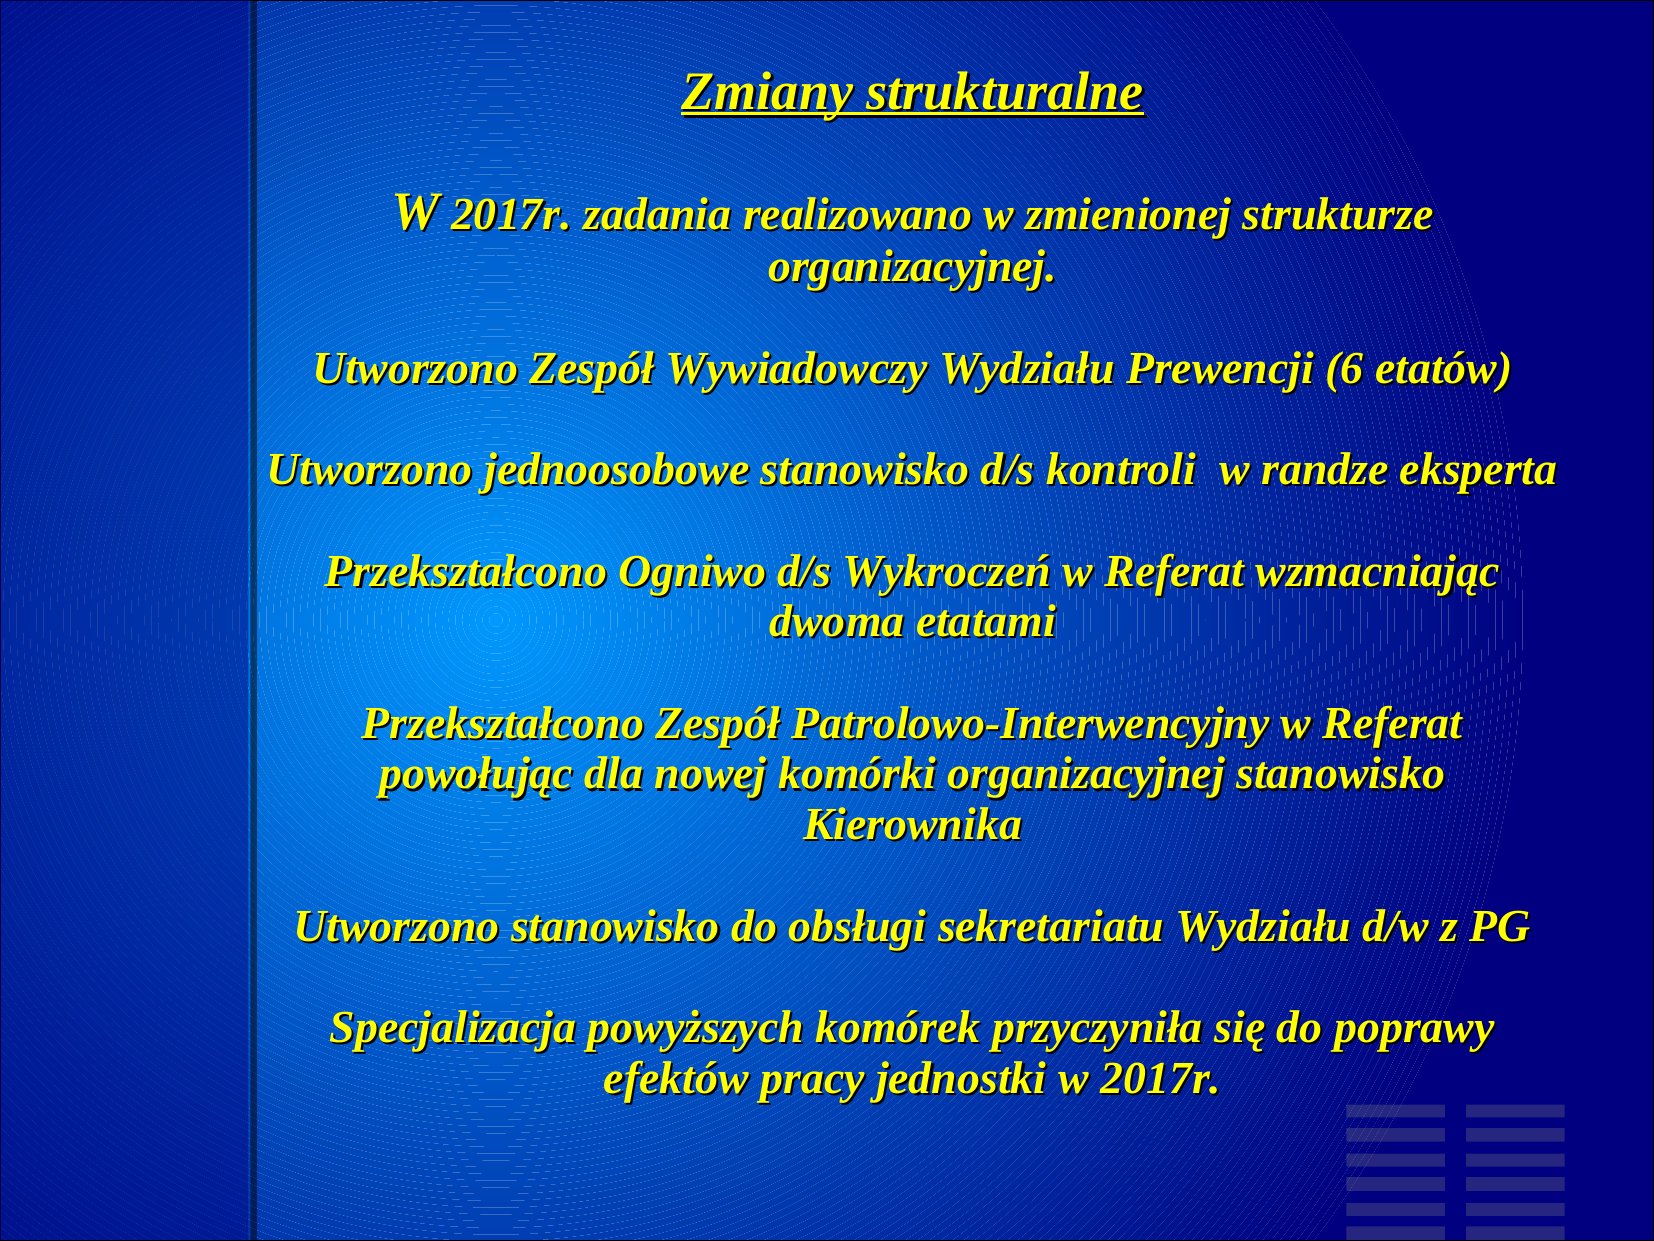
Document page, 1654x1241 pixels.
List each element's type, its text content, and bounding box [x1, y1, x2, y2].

title Zmiany strukturalne W 2017r. zadania realizowano w zmienionej strukturze organizacyjnej. Utworzono Zespół Wywiadowczy Wydziału Prewencji (6 etatów) Utworzono jednoosobowe stanowisko d/s kontroli w randze eksperta Przekształcono Ogniwo d/s Wykroczeń w Referat wzmacniając dwoma etatami Przekształcono Zespół Patrolowo-Interwencyjny w Referat powołując dla nowej komórki organizacyjnej stanowisko Kierownika Utworzono stanowisko do obsługi sekretariatu Wydziału d/w z PG Specjalizacja powyższych komórek przyczyniła się do poprawy efektów pracy jednostki w 2017r. [265, 60, 1560, 1164]
